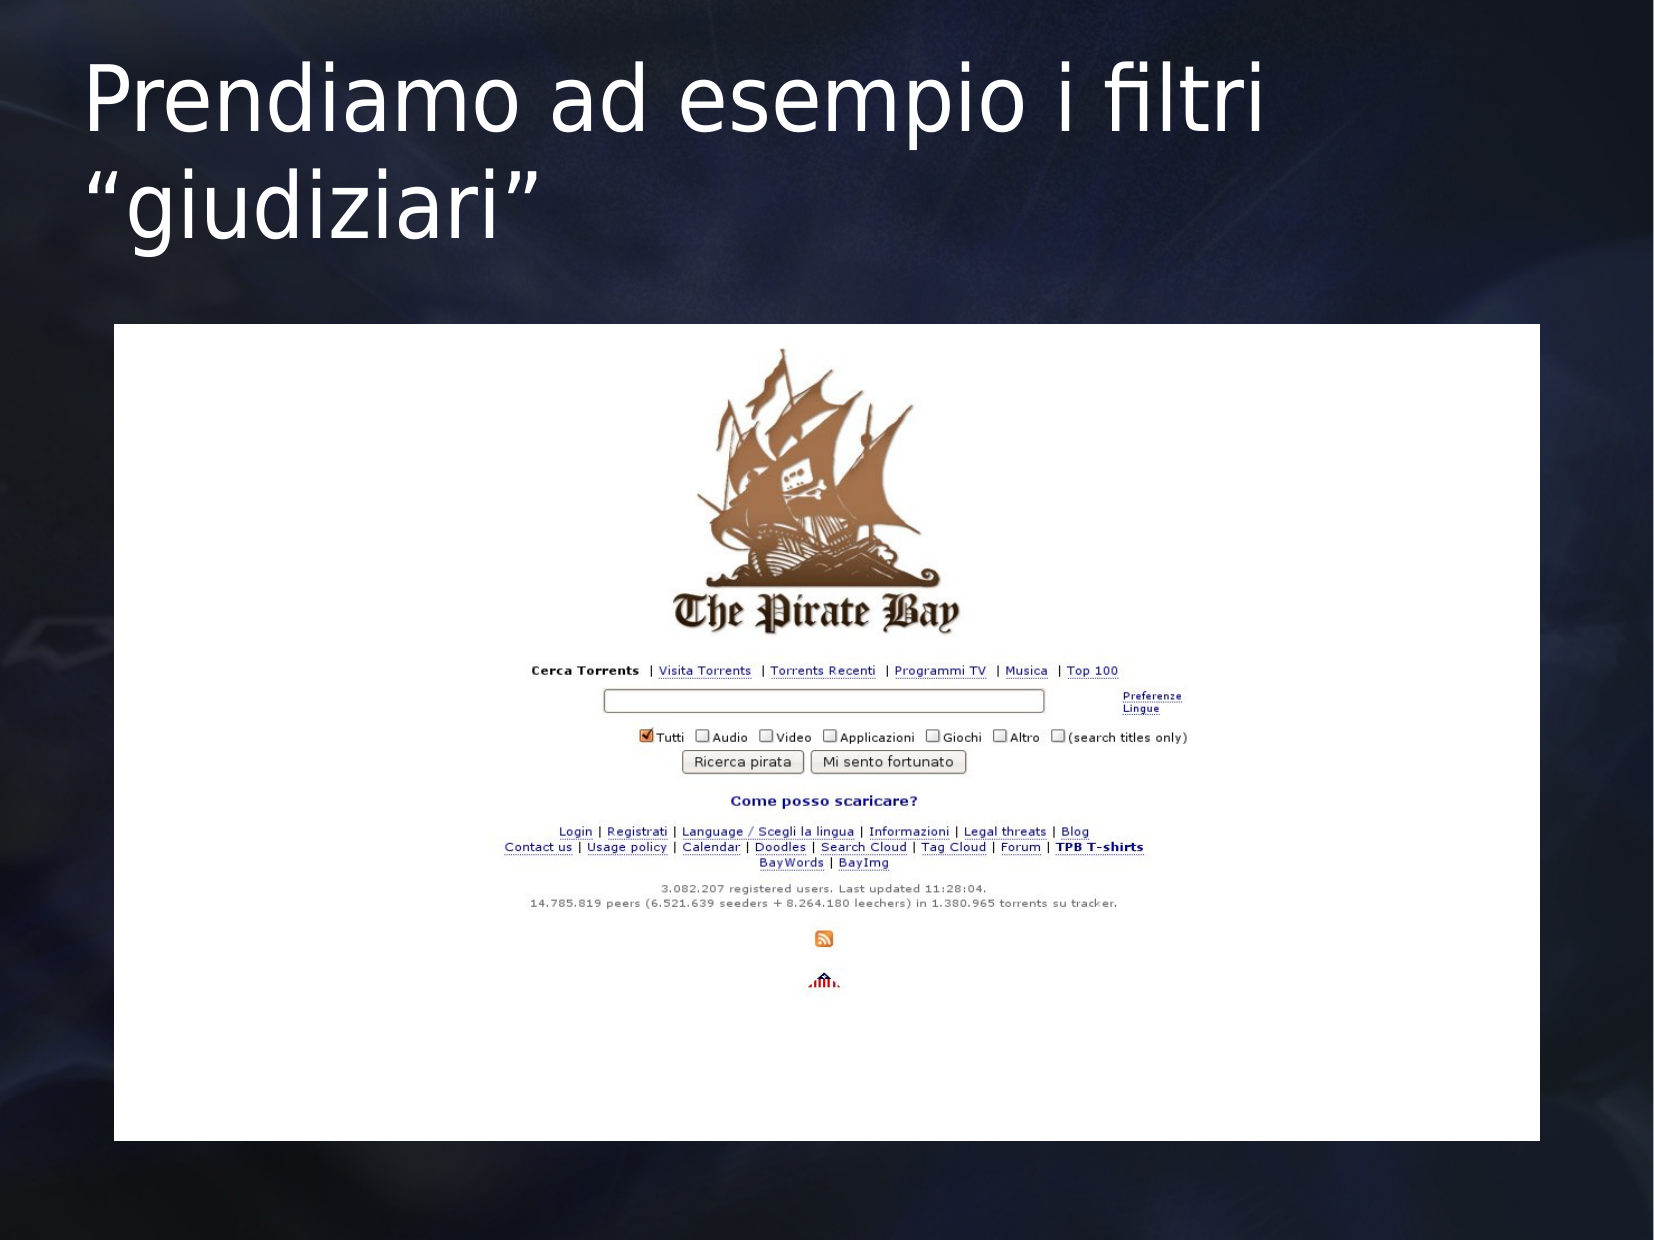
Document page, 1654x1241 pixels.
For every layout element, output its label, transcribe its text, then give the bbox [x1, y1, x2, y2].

picture [0, 0, 1654, 1240]
title Prendiamo ad esempio i filtri “giudiziari” [82, 45, 1571, 261]
